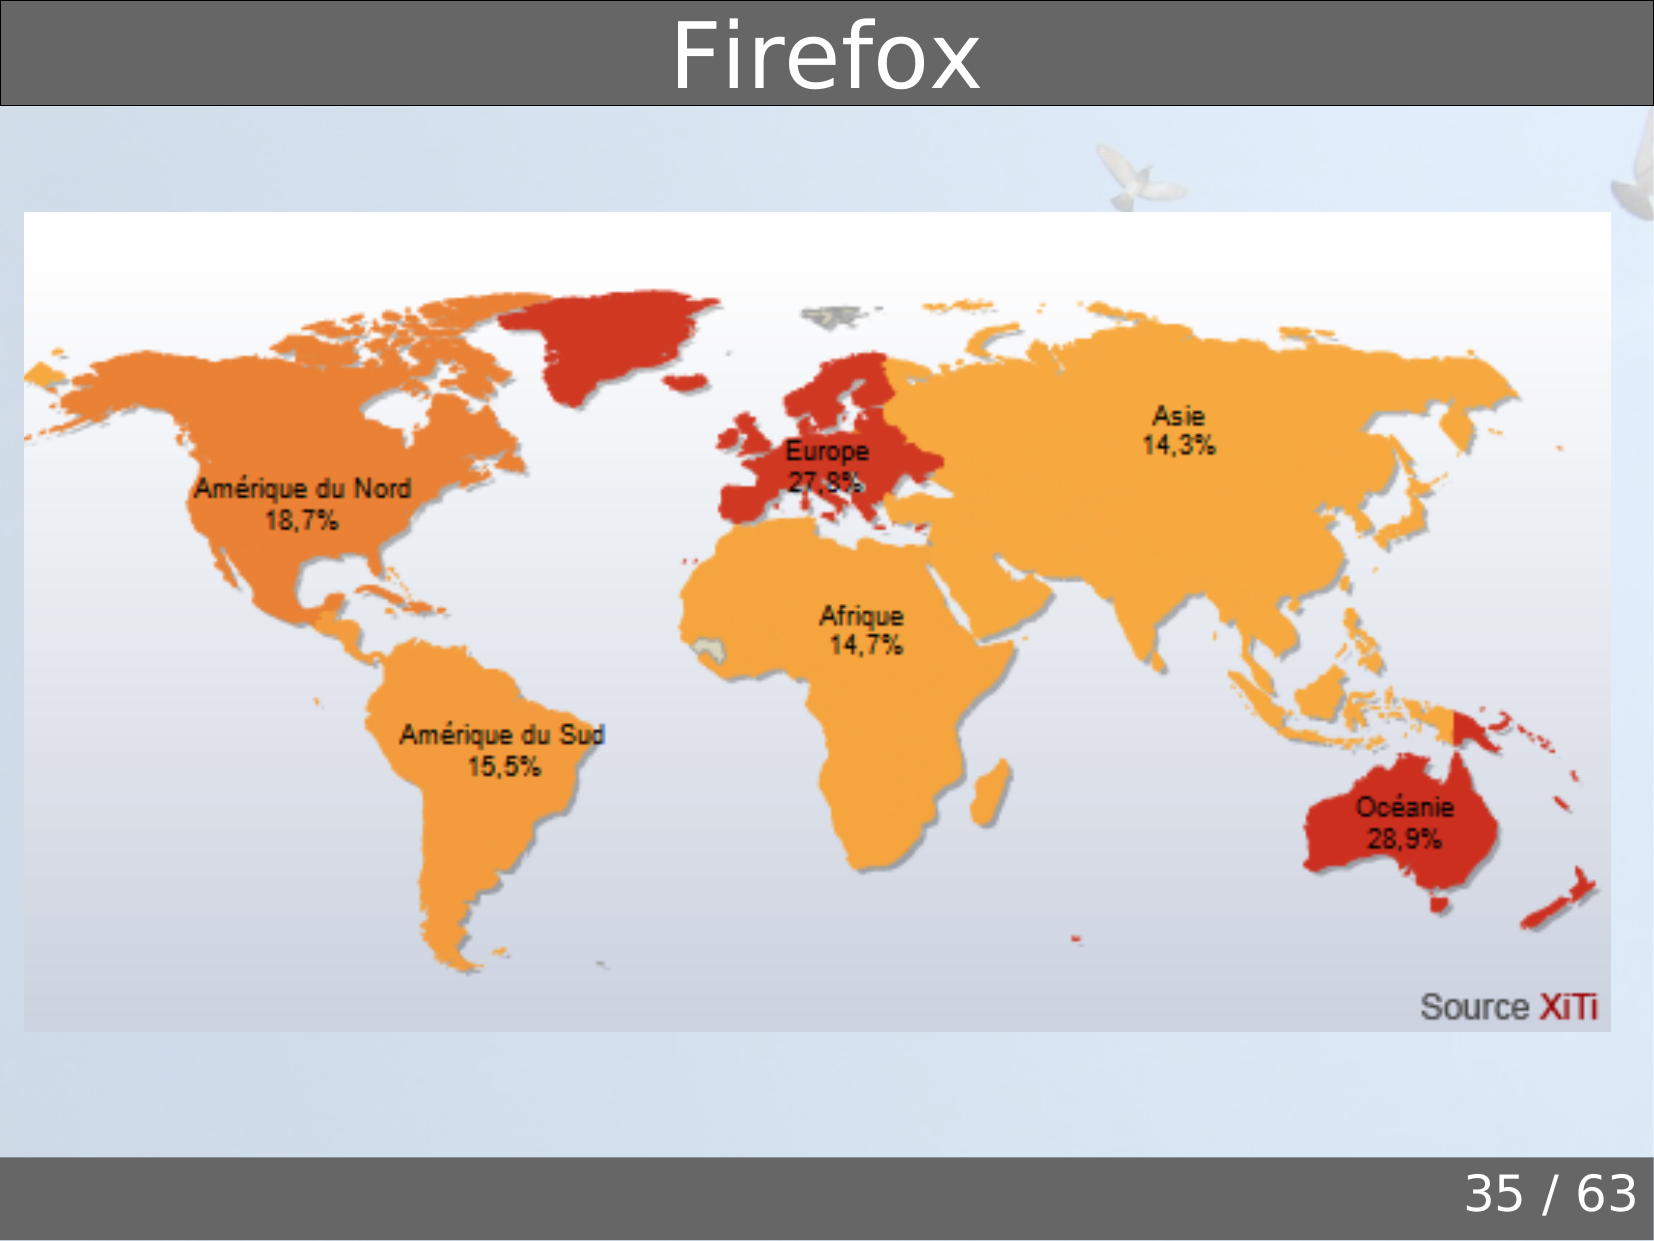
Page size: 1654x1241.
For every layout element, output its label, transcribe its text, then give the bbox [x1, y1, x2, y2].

picture [24, 212, 1611, 1032]
title Firefox [0, 2, 1654, 110]
